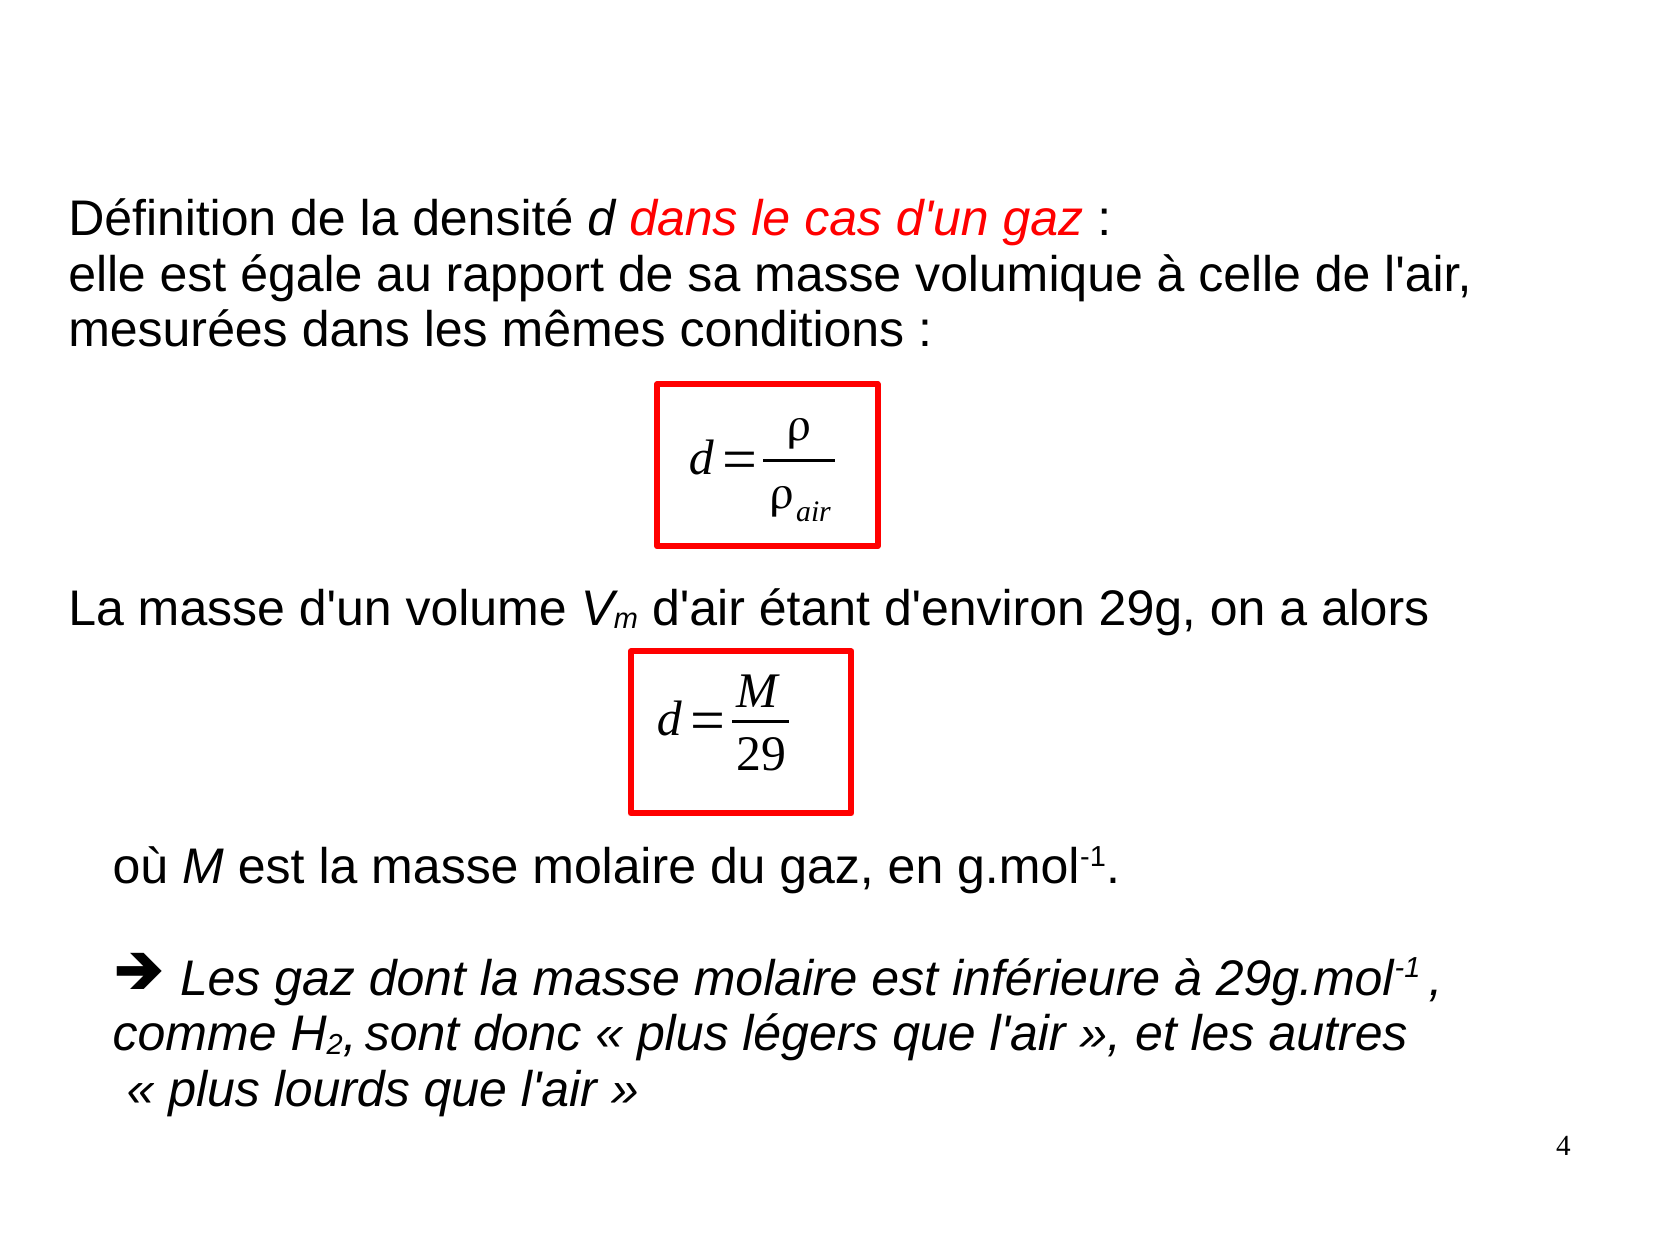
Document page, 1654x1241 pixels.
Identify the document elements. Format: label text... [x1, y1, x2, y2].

chart [649, 662, 798, 782]
text_box Définition de la densité d dans le cas d'un gaz : elle est égale au rapport de sa masse volumique à celle de l'air, mesurées dans les mêmes conditions : La masse d'un volume Vm d'air étant d'environ 29g, on a alors [53, 182, 1576, 660]
chart [680, 395, 844, 529]
text_box où M est la masse molaire du gaz, en g.mol-1. Les gaz dont la masse molaire est inférieure à 29g.mol-1 , comme H2, sont donc « plus légers que l'air », et les autres « plus lourds que l'air » [97, 830, 1470, 1147]
